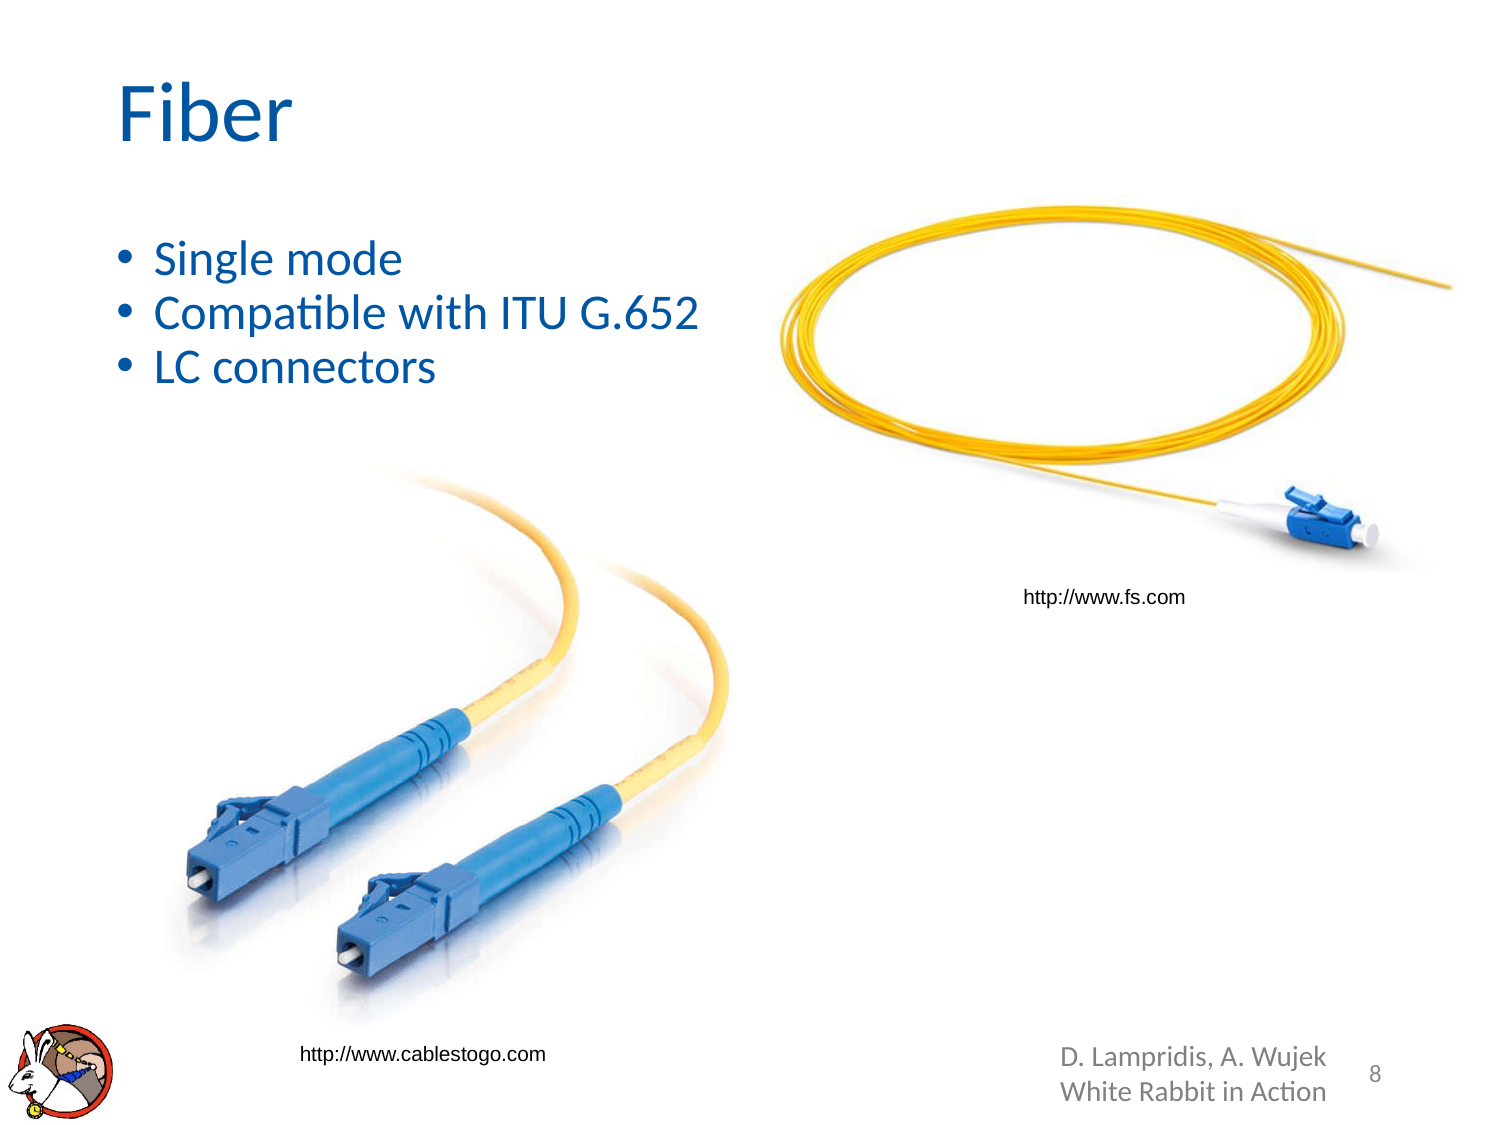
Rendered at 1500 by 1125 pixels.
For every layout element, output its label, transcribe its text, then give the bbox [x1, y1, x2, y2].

text_box http://www.fs.com [1008, 578, 1249, 617]
text_box Fiber [103, 59, 1397, 169]
text_box Single mode Compatible with ITU G.652 LC connectors [101, 224, 753, 451]
text_box http://www.cablestogo.com [285, 1036, 616, 1081]
picture [7, 1024, 113, 1121]
picture [165, 449, 751, 1036]
picture [753, 194, 1471, 572]
